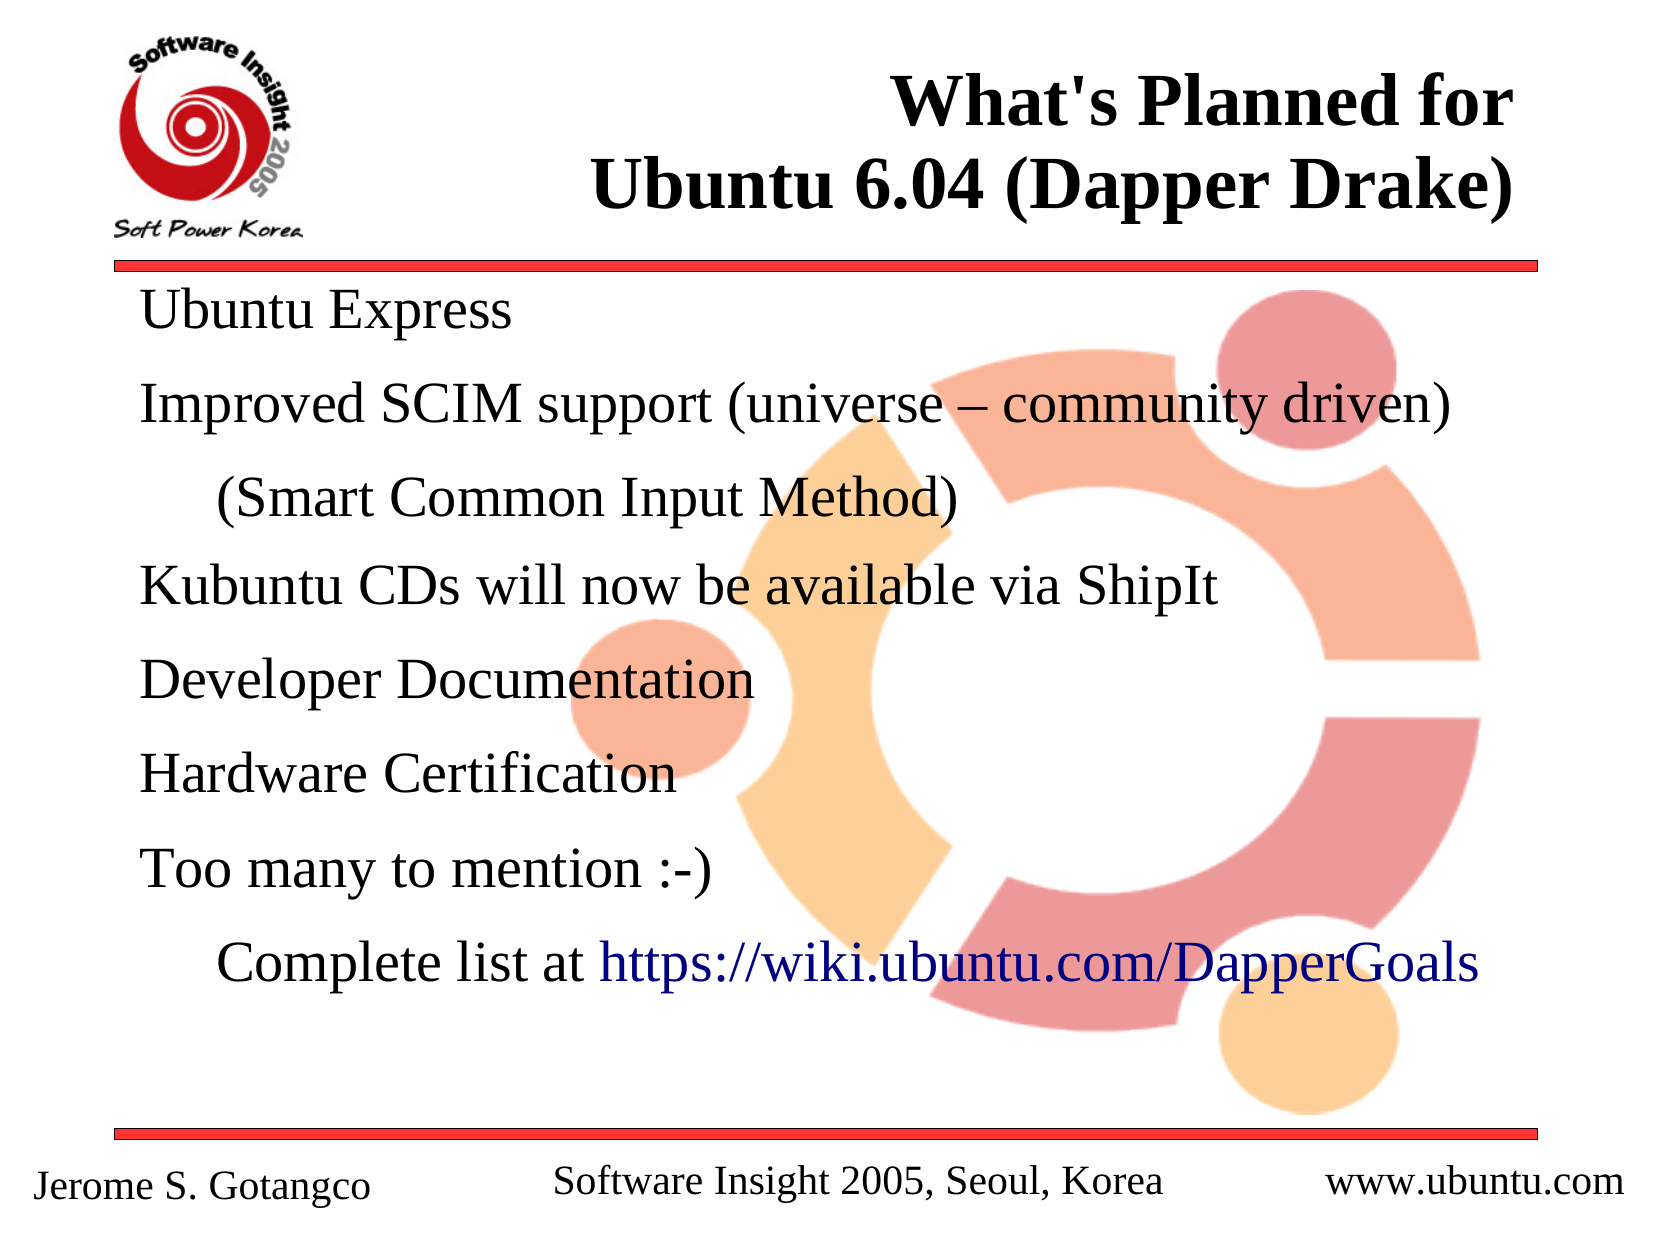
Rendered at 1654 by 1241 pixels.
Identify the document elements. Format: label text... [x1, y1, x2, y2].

picture [114, 36, 303, 238]
list Ubuntu Express Improved SCIM support (universe – community driven) (Smart Common Input Method) Kubuntu CDs will now be available via ShipIt Developer Documentation Hardware Certification Too many to mention :-) Complete list at https://wiki.ubuntu.com/DapperGoals [121, 276, 1534, 1127]
title What's Planned for Ubuntu 6.04 (Dapper Drake) [334, 37, 1534, 246]
